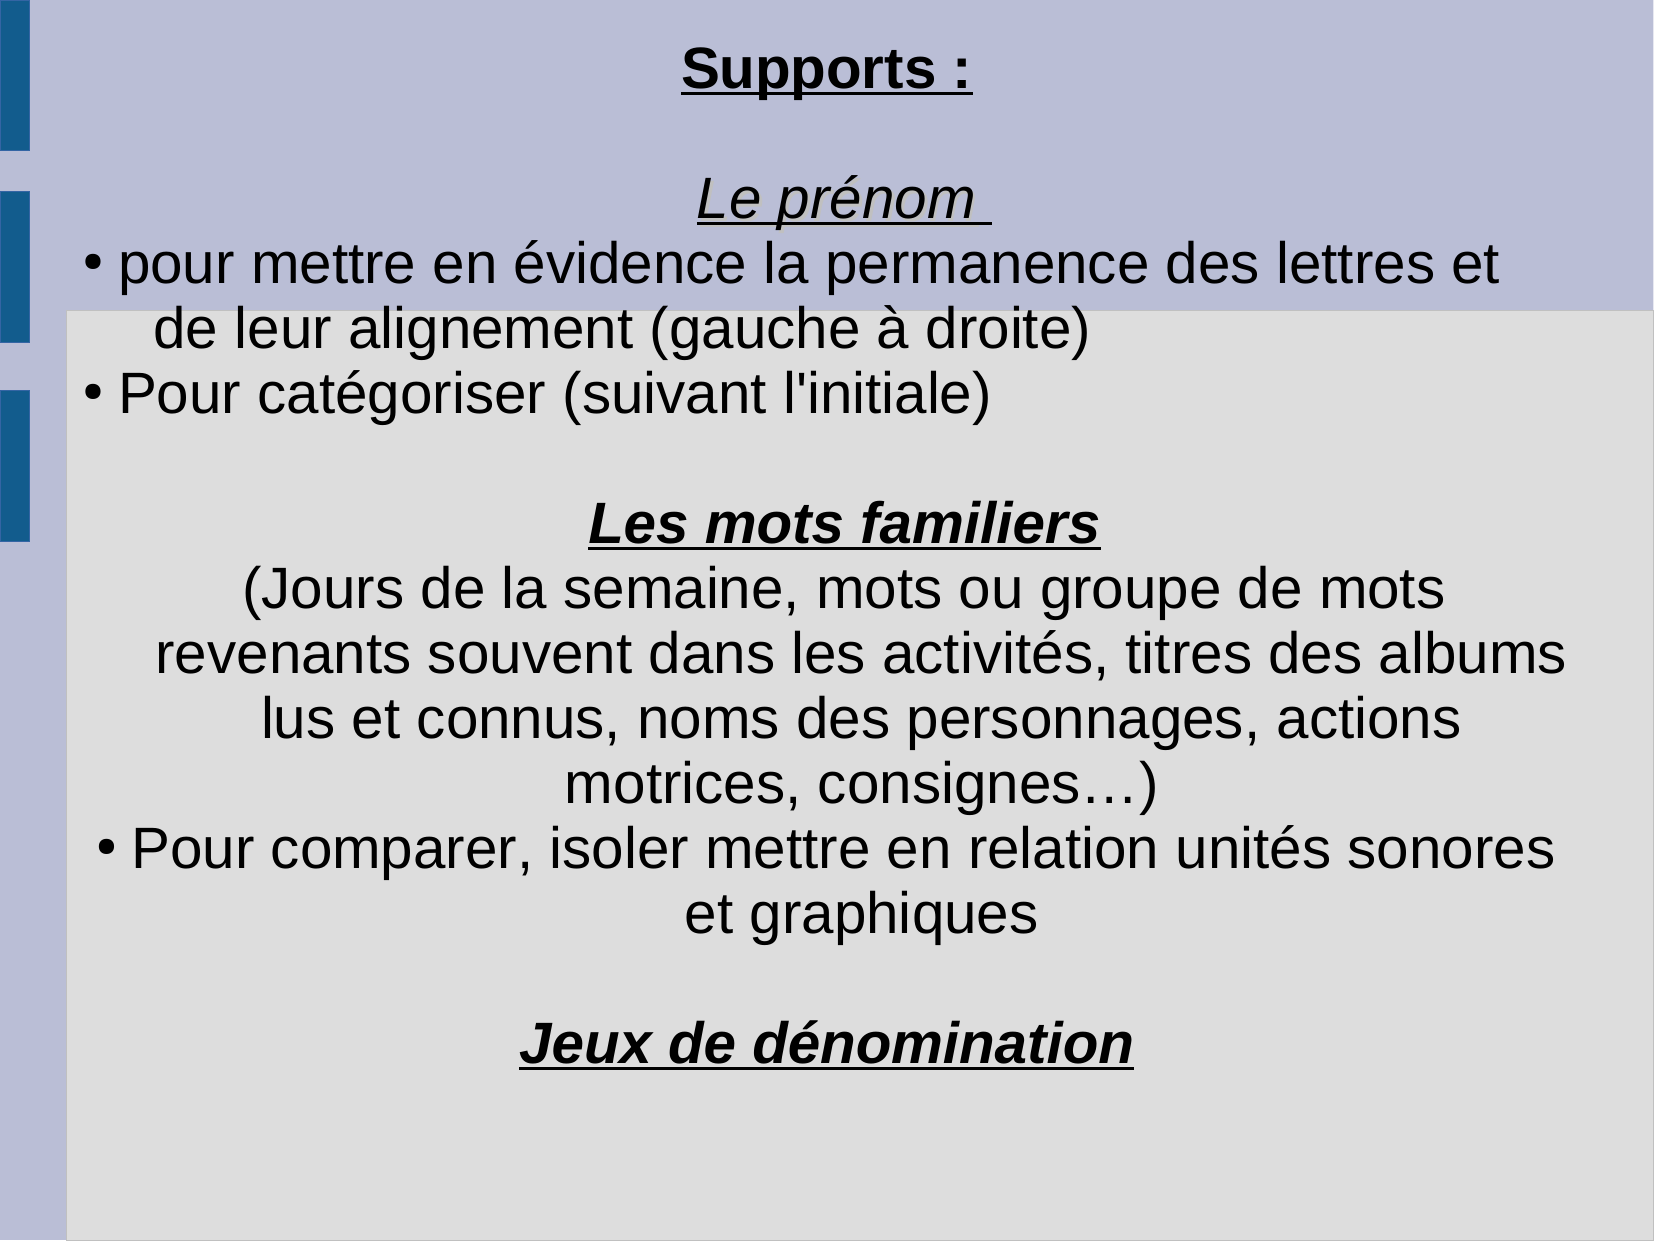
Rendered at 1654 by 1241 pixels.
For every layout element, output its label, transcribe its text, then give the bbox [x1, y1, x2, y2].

subtitle Supports : Le prénom pour mettre en évidence la permanence des lettres et de leur alignement (gauche à droite) Pour catégoriser (suivant l'initiale) Les mots familiers (Jours de la semaine, mots ou groupe de mots revenants souvent dans les activités, titres des albums lus et connus, noms des personnages, actions motrices, consignes…) Pour comparer, isoler mettre en relation unités sonores et graphiques Jeux de dénomination [82, 35, 1571, 1141]
